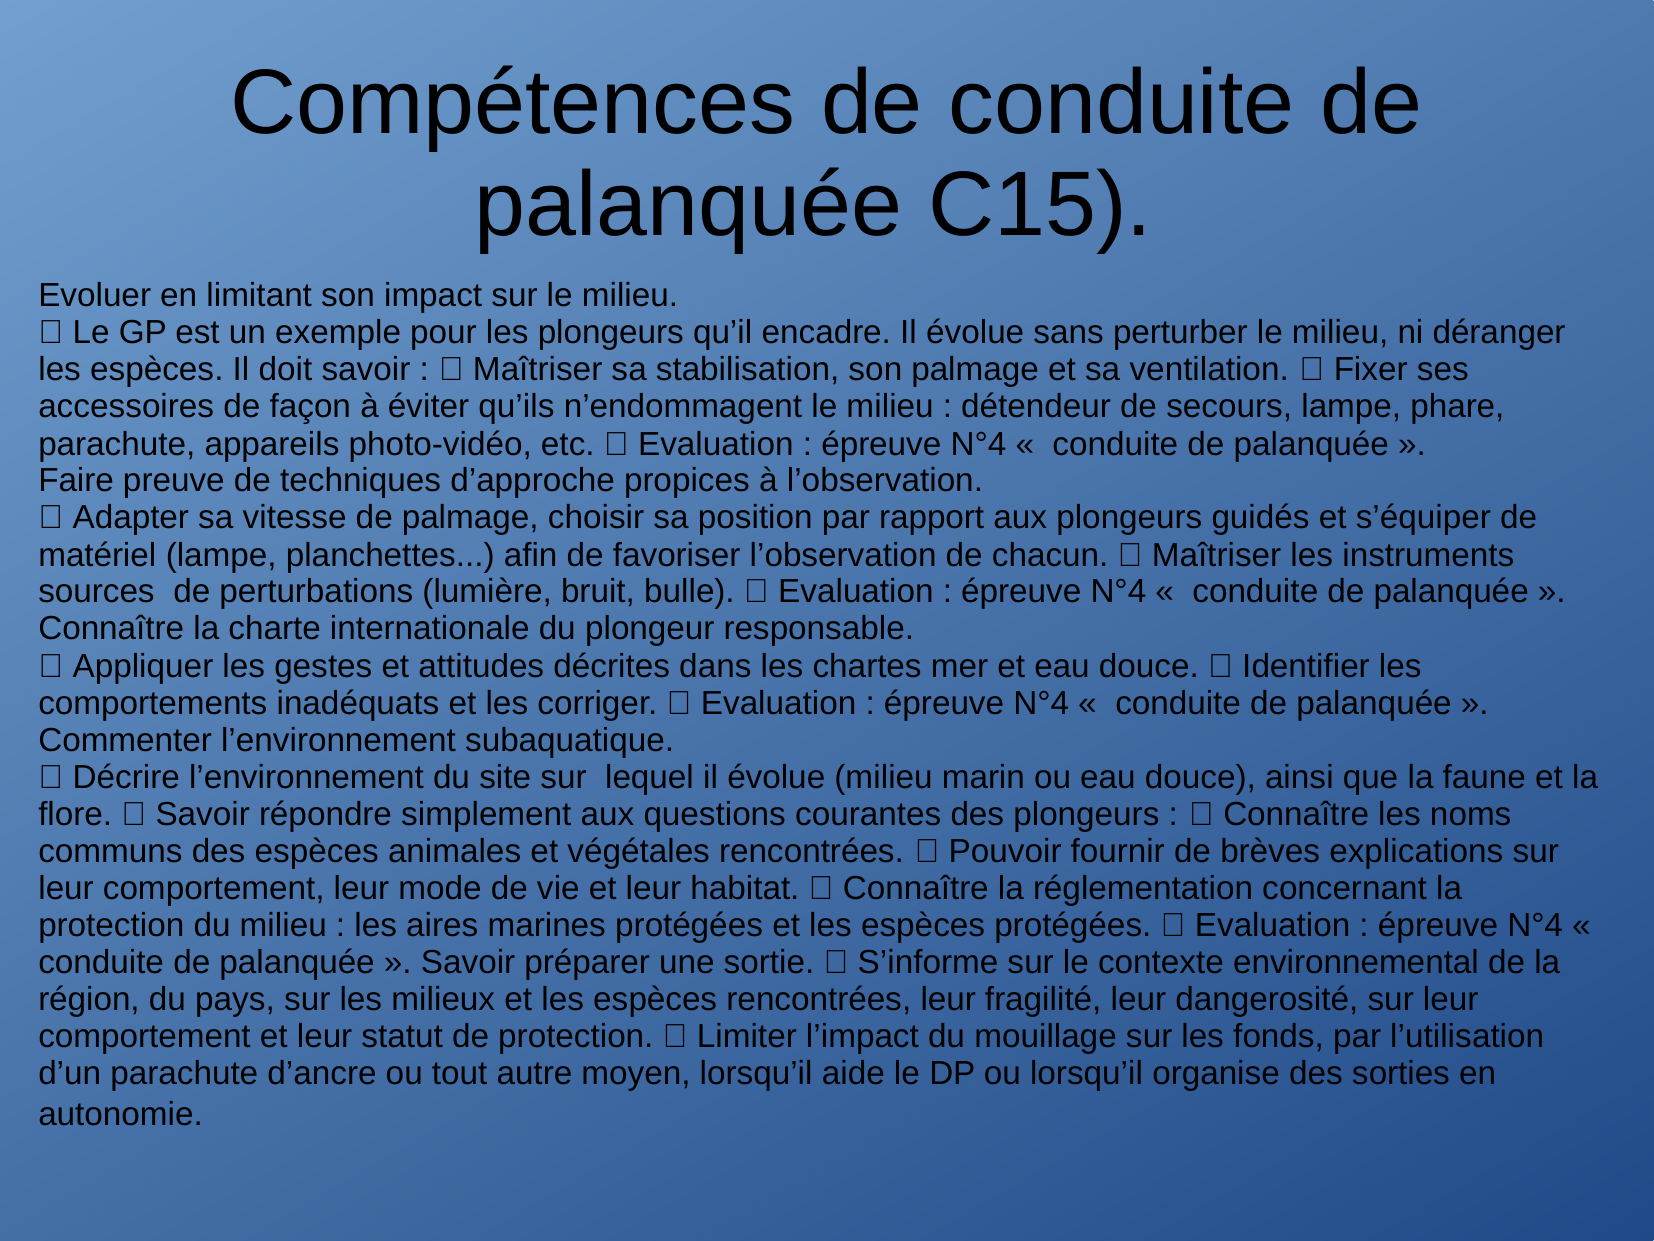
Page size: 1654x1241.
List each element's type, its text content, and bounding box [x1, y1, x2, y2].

title Compétences de conduite de palanquée C15). [82, 49, 1571, 257]
text_box Evoluer en limitant son impact sur le milieu.  Le GP est un exemple pour les plongeurs qu’il encadre. Il évolue sans perturber le milieu, ni déranger les espèces. Il doit savoir :  Maîtriser sa stabilisation, son palmage et sa ventilation.  Fixer ses accessoires de façon à éviter qu’ils n’endommagent le milieu : détendeur de secours, lampe, phare, parachute, appareils photo-vidéo, etc.  Evaluation : épreuve N°4 « conduite de palanquée ». Faire preuve de techniques d’approche propices à l’observation.  Adapter sa vitesse de palmage, choisir sa position par rapport aux plongeurs guidés et s’équiper de matériel (lampe, planchettes...) afin de favoriser l’observation de chacun.  Maîtriser les instruments sources de perturbations (lumière, bruit, bulle).  Evaluation : épreuve N°4 « conduite de palanquée ». Connaître la charte internationale du plongeur responsable.  Appliquer les gestes et attitudes décrites dans les chartes mer et eau douce.  Identifier les comportements inadéquats et les corriger.  Evaluation : épreuve N°4 « conduite de palanquée ». Commenter l’environnement subaquatique.  Décrire l’environnement du site sur lequel il évolue (milieu marin ou eau douce), ainsi que la faune et la flore.  Savoir répondre simplement aux questions courantes des plongeurs :  Connaître les noms communs des espèces animales et végétales rencontrées.  Pouvoir fournir de brèves explications sur leur comportement, leur mode de vie et leur habitat.  Connaître la réglementation concernant la protection du milieu : les aires marines protégées et les espèces protégées.  Evaluation : épreuve N°4 « conduite de palanquée ». Savoir préparer une sortie.  S’informe sur le contexte environnemental de la région, du pays, sur les milieux et les espèces rencontrées, leur fragilité, leur dangerosité, sur leur comportement et leur statut de protection.  Limiter l’impact du mouillage sur les fonds, par l’utilisation d’un parachute d’ancre ou tout autre moyen, lorsqu’il aide le DP ou lorsqu’il organise des sorties en autonomie. [23, 269, 1619, 1224]
